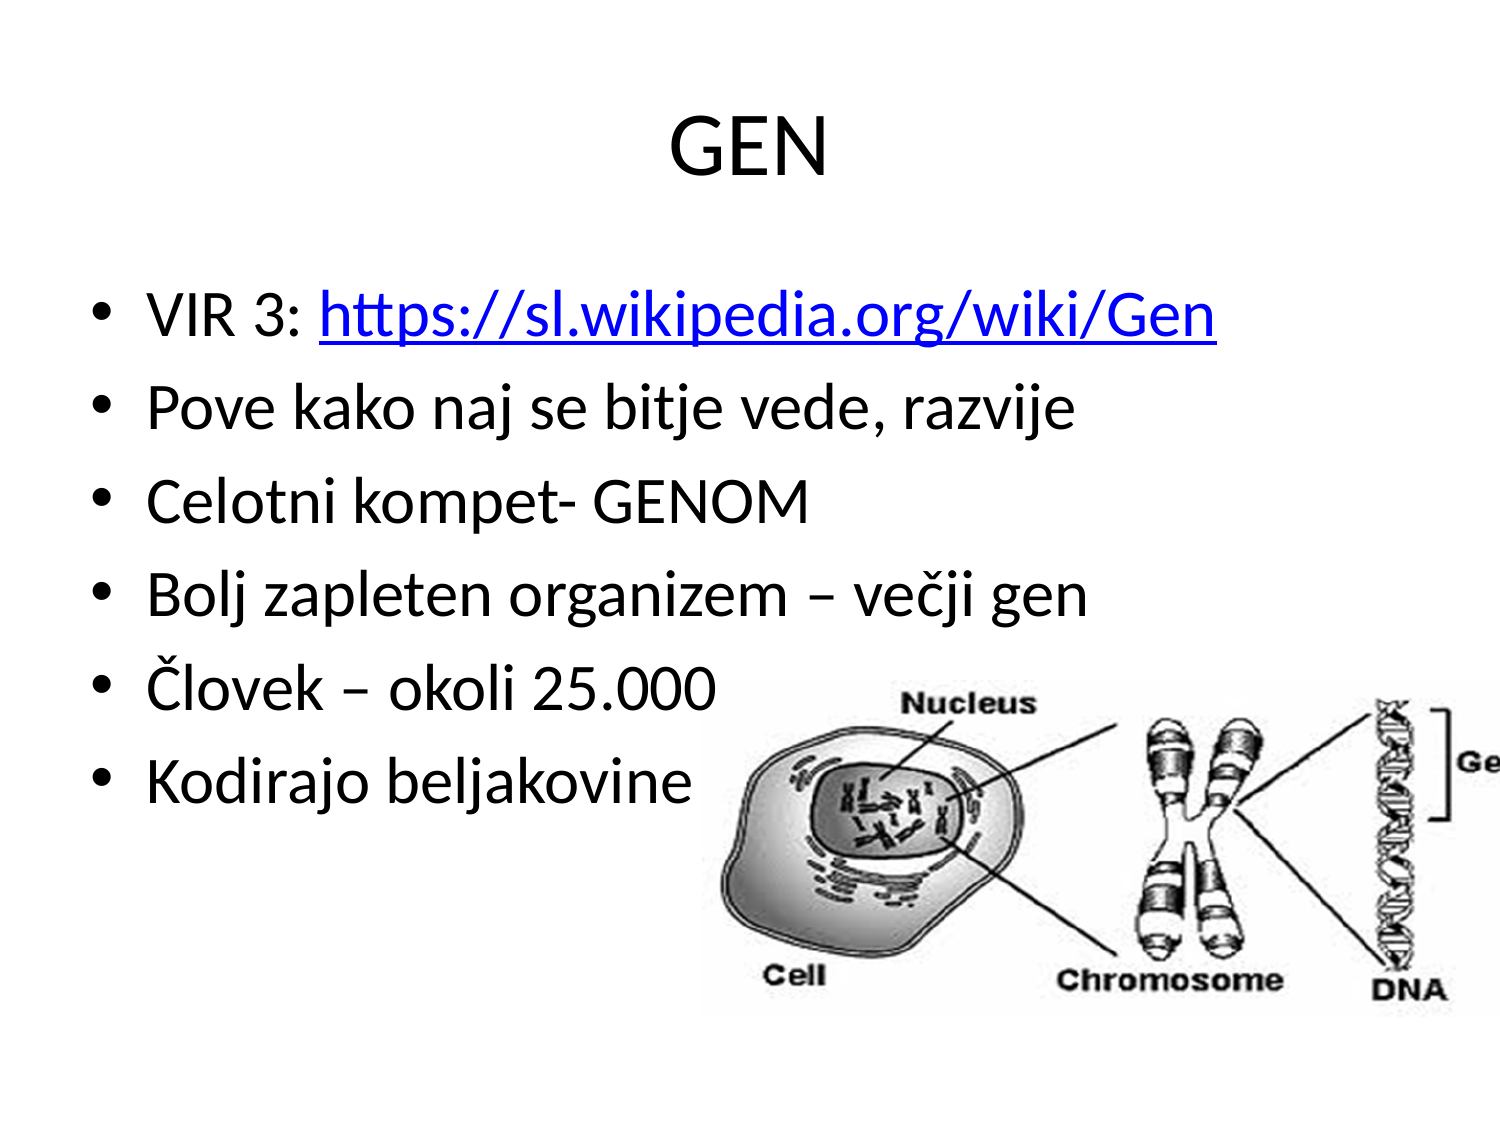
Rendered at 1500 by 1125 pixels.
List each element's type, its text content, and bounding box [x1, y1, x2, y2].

list VIR 3: https://sl.wikipedia.org/wiki/Gen Pove kako naj se bitje vede, razvije Celotni kompet- GENOM Bolj zapleten organizem – večji gen Človek – okoli 25.000 Kodirajo beljakovine [75, 262, 1425, 1005]
picture [702, 680, 1500, 1018]
title GEN [75, 45, 1425, 233]
